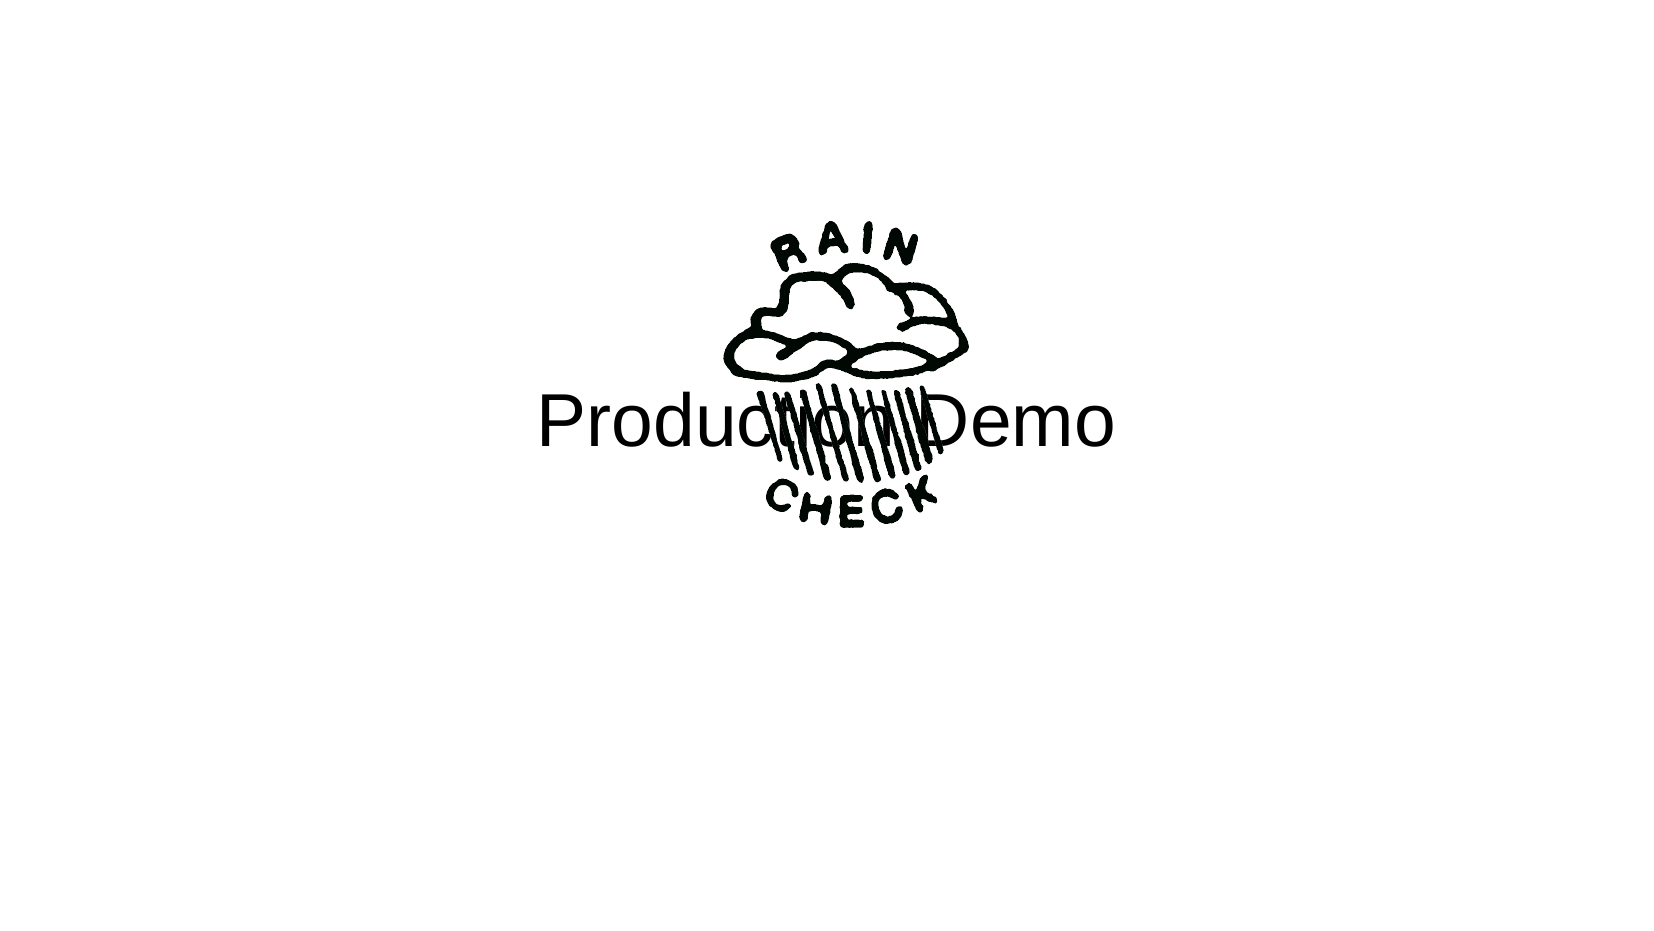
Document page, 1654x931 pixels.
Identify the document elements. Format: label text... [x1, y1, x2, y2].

picture [723, 221, 969, 528]
title Production Demo [82, 342, 723, 498]
title Production Demo [969, 342, 1571, 498]
